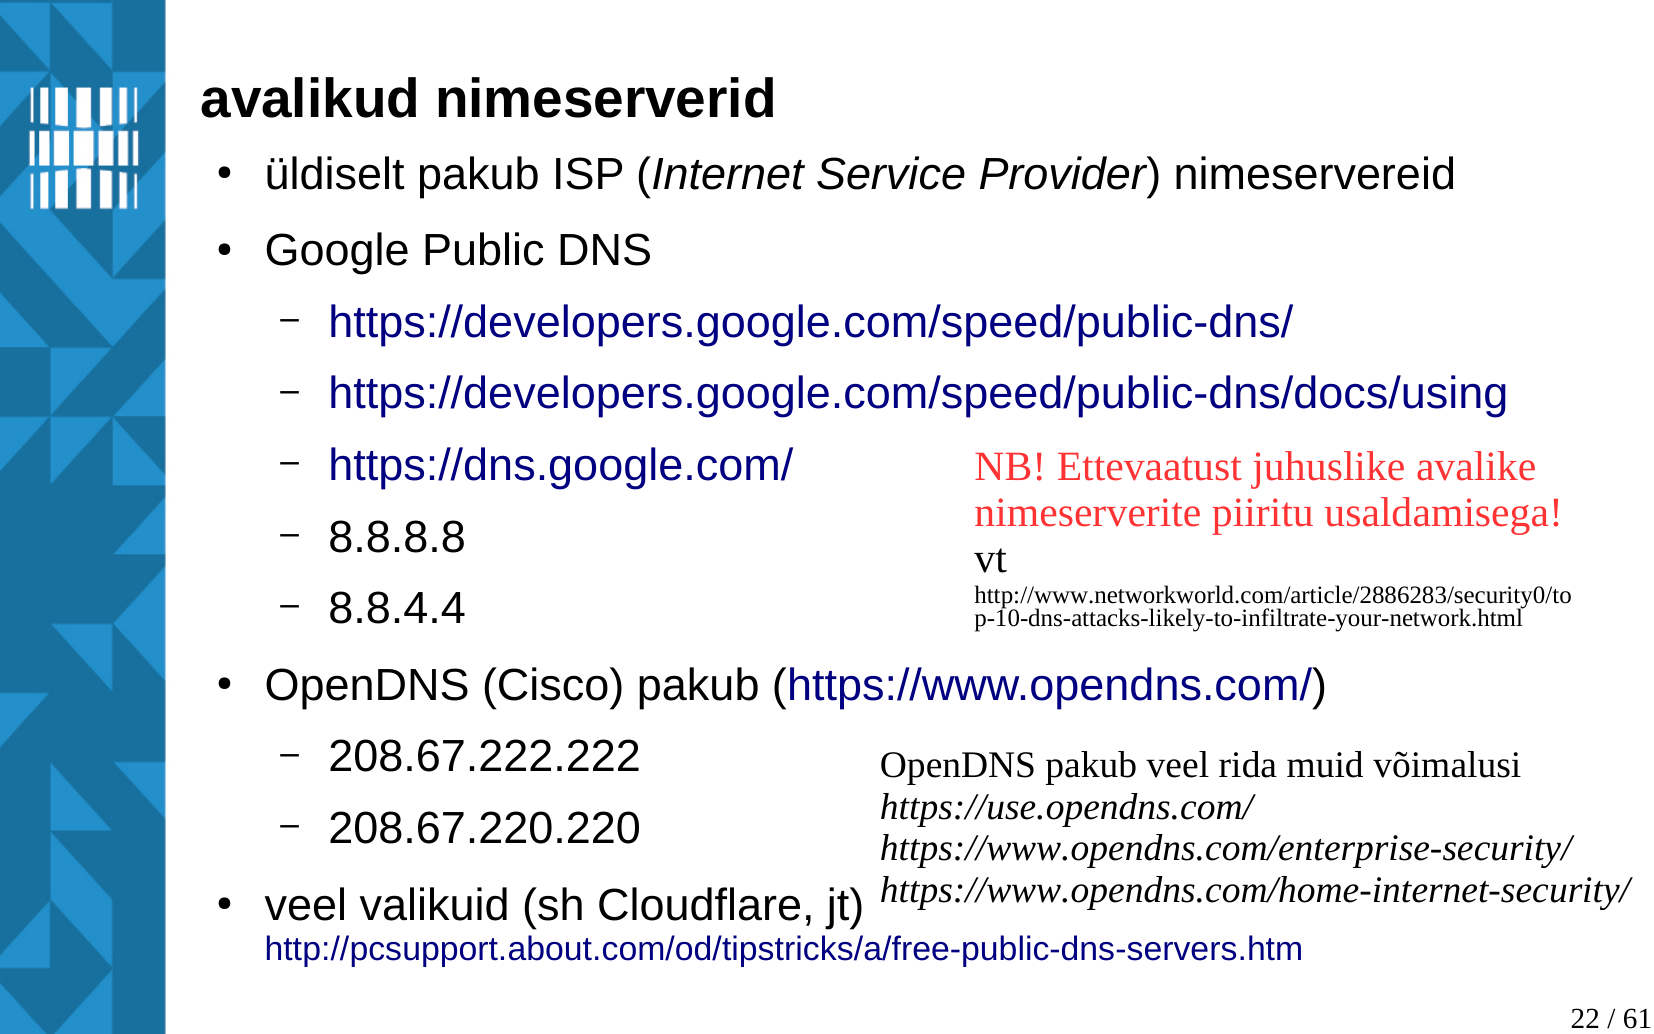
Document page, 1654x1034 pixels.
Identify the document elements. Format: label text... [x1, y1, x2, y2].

text_box NB! Ettevaatust juhuslike avalike nimeserverite piiritu usaldamisega! vt http://www.networkworld.com/article/2886283/security0/top-10-dns-attacks-likely-to-infiltrate-your-network.html [974, 442, 1583, 640]
text_box OpenDNS pakub veel rida muid võimalusi https://use.opendns.com/ https://www.opendns.com/enterprise-security/ https://www.opendns.com/home-internet-security/ [879, 744, 1648, 939]
title avalikud nimeserverid [200, 12, 1602, 148]
list üldiselt pakub ISP (Internet Service Provider) nimeservereid Google Public DNS https://developers.google.com/speed/public-dns/ https://developers.google.com/speed/public-dns/docs/using https://dns.google.com/ 8.8.8.8 8.8.4.4 OpenDNS (Cisco) pakub (https://www.opendns.com/) 208.67.222.222 208.67.220.220 veel valikuid (sh Cloudflare, jt) http://pcsupport.about.com/od/tipstricks/a/free-public-dns-servers.htm [200, 148, 1625, 975]
